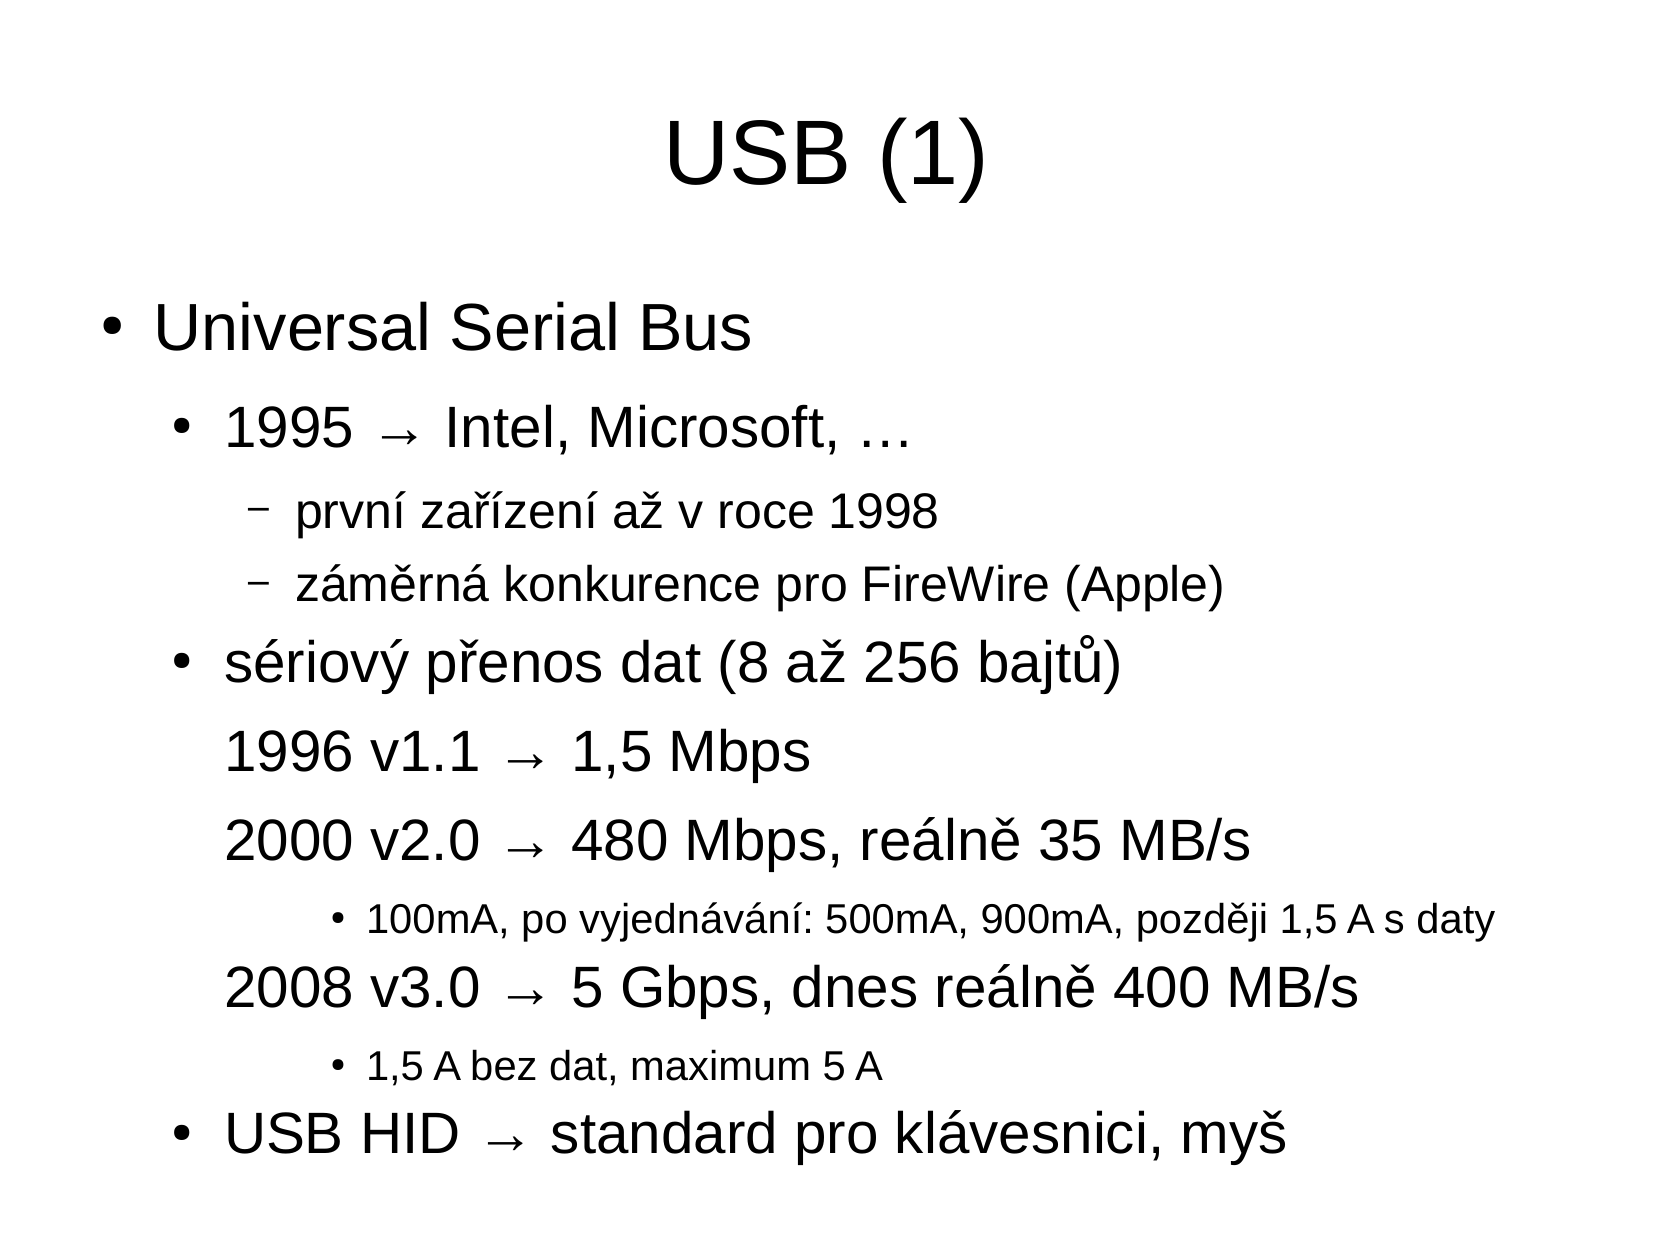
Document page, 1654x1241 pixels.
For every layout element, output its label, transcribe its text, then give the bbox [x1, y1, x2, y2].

title USB (1) [82, 56, 1571, 250]
list Universal Serial Bus 1995 → Intel, Microsoft, … první zařízení až v roce 1998 záměrná konkurence pro FireWire (Apple) sériový přenos dat (8 až 256 bajtů) 1996 v1.1 → 1,5 Mbps 2000 v2.0 → 480 Mbps, reálně 35 MB/s 100mA, po vyjednávání: 500mA, 900mA, později 1,5 A s daty 2008 v3.0 → 5 Gbps, dnes reálně 400 MB/s 1,5 A bez dat, maximum 5 A USB HID → standard pro klávesnici, myš [82, 290, 1571, 1217]
